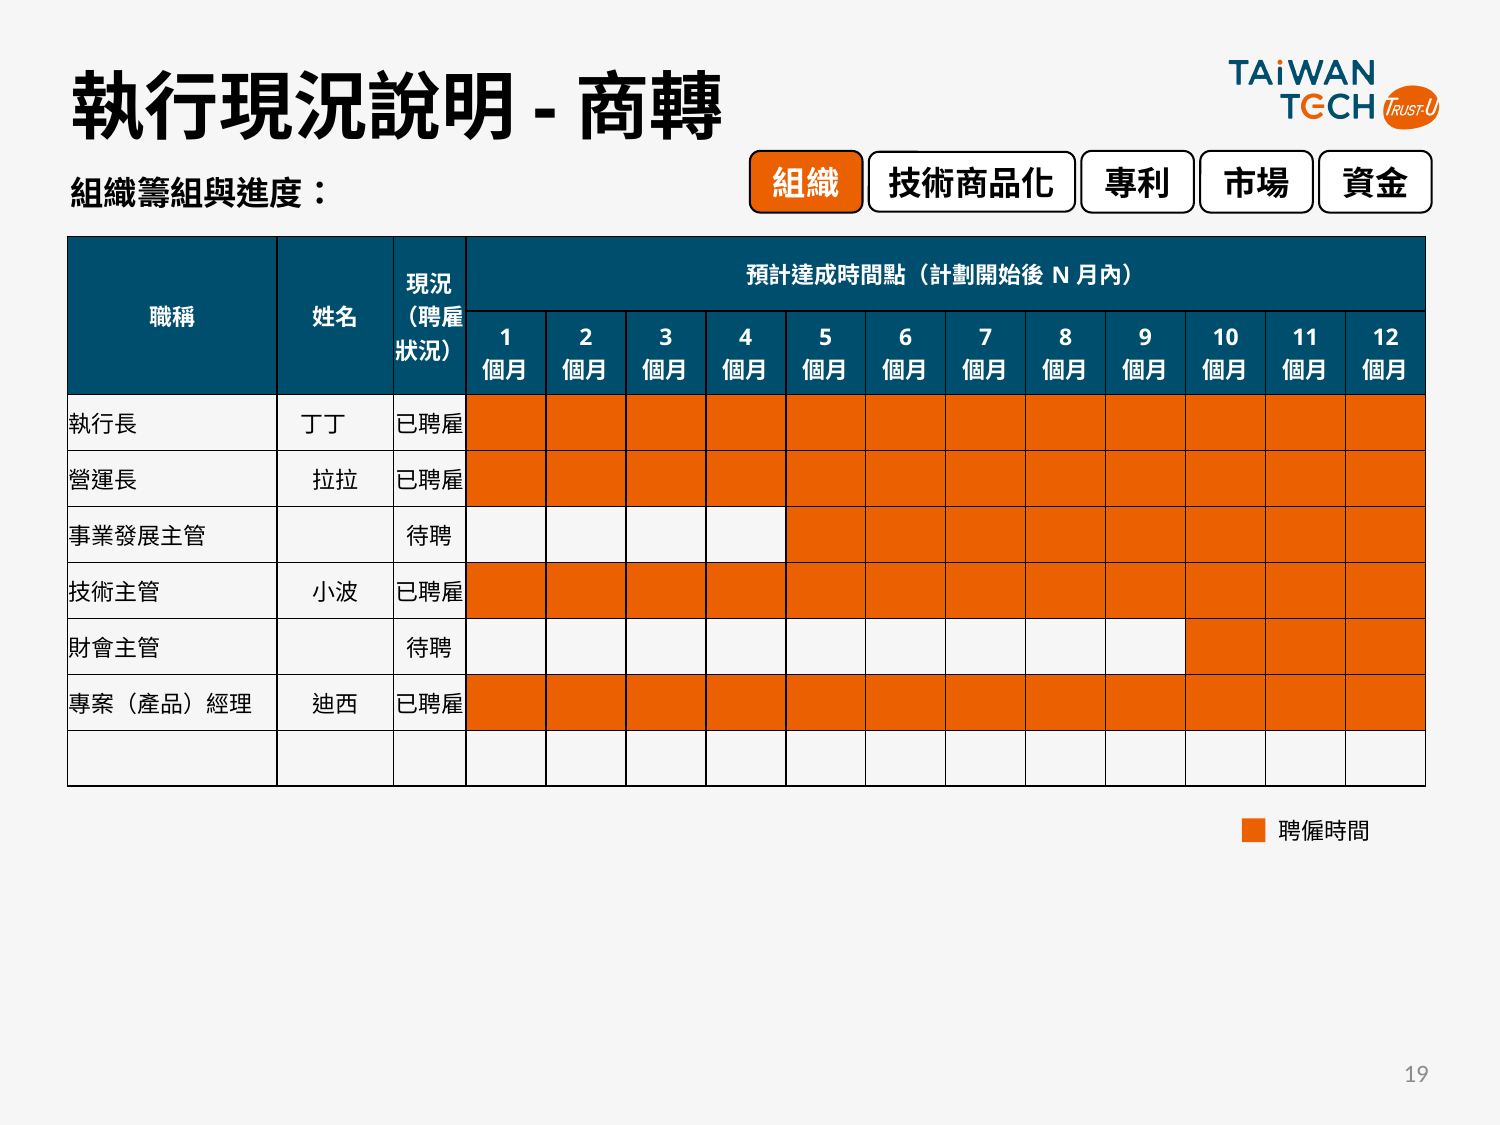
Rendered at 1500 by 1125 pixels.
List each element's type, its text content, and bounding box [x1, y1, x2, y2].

table_cell [866, 619, 945, 674]
table_cell [787, 507, 865, 562]
table_cell 3 個月 [627, 312, 705, 394]
table_cell [1186, 395, 1265, 450]
table_cell [1106, 619, 1185, 674]
table_cell [1026, 507, 1105, 562]
table_cell [1026, 563, 1105, 618]
table_cell [1106, 395, 1185, 450]
table_cell [467, 507, 545, 562]
table_cell [1346, 451, 1425, 506]
table_cell [467, 395, 545, 450]
text_box 市場 [1200, 150, 1313, 164]
table_cell [547, 731, 625, 785]
table_cell [946, 395, 1025, 450]
table_cell 5 個月 [787, 312, 865, 394]
table_cell [866, 675, 945, 730]
table_cell [707, 675, 785, 730]
table_cell [68, 731, 276, 785]
table_cell 迪西 [278, 675, 393, 730]
table_cell 技術主管 [68, 563, 276, 618]
slide_number <編號> [1106, 1042, 1445, 1103]
table_cell [547, 619, 625, 674]
table_cell 執行長 [68, 395, 276, 450]
table_cell [866, 507, 945, 562]
table_cell 10 個月 [1186, 312, 1265, 394]
table_cell [467, 619, 545, 674]
text_box 組織 [749, 150, 863, 164]
table_cell [946, 563, 1025, 618]
table_header 預計達成時間點（計劃開始後N月內） [467, 237, 1425, 310]
table_cell [467, 675, 545, 730]
table_cell [1266, 675, 1345, 730]
table_cell 已聘雇 [394, 451, 465, 506]
table_cell [946, 507, 1025, 562]
table_cell 拉拉 [278, 451, 393, 506]
table_cell [946, 451, 1025, 506]
table_cell [1266, 563, 1345, 618]
title 執行現況說明-商轉 [55, 33, 1444, 156]
table_cell [627, 675, 705, 730]
text_box 組織籌組與進度： [55, 164, 1476, 220]
table_cell 7 個月 [946, 312, 1025, 394]
table_cell 6 個月 [866, 312, 945, 394]
table_cell 小波 [278, 563, 393, 618]
table_cell [946, 731, 1025, 785]
table_cell [707, 619, 785, 674]
text_box 聘僱時間 [1263, 808, 1386, 852]
table_cell [866, 395, 945, 450]
table_cell [1266, 451, 1345, 506]
table_cell [1186, 619, 1265, 674]
table_cell [627, 619, 705, 674]
table_cell [627, 507, 705, 562]
table_cell [467, 451, 545, 506]
table_cell 待聘 [394, 619, 465, 674]
table_cell [1186, 507, 1265, 562]
text_box 專利 [1081, 150, 1194, 164]
table_cell [1266, 619, 1345, 674]
table_cell [1346, 563, 1425, 618]
table_cell [1266, 731, 1345, 785]
table_cell [946, 675, 1025, 730]
table_cell [278, 619, 393, 674]
table_cell [1266, 395, 1345, 450]
table_header 職稱 [68, 237, 276, 394]
table_cell 營運長 [68, 451, 276, 506]
table_cell [707, 507, 785, 562]
table_cell [707, 731, 785, 785]
table_cell [787, 451, 865, 506]
table_cell [787, 395, 865, 450]
table_cell [394, 731, 465, 785]
table_cell 已聘雇 [394, 675, 465, 730]
text_box 資金 [1319, 150, 1432, 164]
table_cell [627, 395, 705, 450]
table_cell [547, 563, 625, 618]
table_cell [1186, 675, 1265, 730]
table_cell 4 個月 [707, 312, 785, 394]
table_cell [866, 451, 945, 506]
table_cell [627, 451, 705, 506]
table_cell [787, 563, 865, 618]
table_cell [1106, 507, 1185, 562]
table_cell [946, 619, 1025, 674]
text_box 技術商品化 [868, 151, 1076, 164]
table_cell [707, 563, 785, 618]
table_cell [547, 675, 625, 730]
table_cell 11 個月 [1266, 312, 1345, 394]
table_cell 12 個月 [1346, 312, 1425, 394]
table_cell [1346, 731, 1425, 785]
table_header 現況 （聘雇狀況） [394, 237, 465, 394]
table_cell 2 個月 [547, 312, 625, 394]
table_cell [1106, 563, 1185, 618]
table_cell 已聘雇 [394, 395, 465, 450]
table_cell [1346, 395, 1425, 450]
table_cell 專案（產品）經理 [68, 675, 276, 730]
table_cell [1026, 731, 1105, 785]
table_cell [707, 395, 785, 450]
table_cell [787, 619, 865, 674]
table_cell [1026, 619, 1105, 674]
table_cell [627, 563, 705, 618]
table_cell 1 個月 [467, 312, 545, 394]
table_cell [1106, 451, 1185, 506]
table_cell [547, 507, 625, 562]
table_cell [278, 731, 393, 785]
table_cell [787, 731, 865, 785]
table_cell [1106, 675, 1185, 730]
table_cell 8 個月 [1026, 312, 1105, 394]
table_cell [1186, 451, 1265, 506]
table_cell [278, 507, 393, 562]
table_cell 丁丁 [278, 395, 393, 450]
table_cell 9 個月 [1106, 312, 1185, 394]
table_cell [1106, 731, 1185, 785]
table_cell [866, 563, 945, 618]
table_cell [547, 395, 625, 450]
text_box [1241, 818, 1266, 843]
table_cell [1186, 731, 1265, 785]
table_cell 待聘 [394, 507, 465, 562]
table_cell [467, 563, 545, 618]
table_cell [1026, 675, 1105, 730]
table_cell [1026, 395, 1105, 450]
table_cell 已聘雇 [394, 563, 465, 618]
table_cell 財會主管 [68, 619, 276, 674]
table_cell [1346, 619, 1425, 674]
table_cell 事業發展主管 [68, 507, 276, 562]
table_cell [467, 731, 545, 785]
table_cell [1026, 451, 1105, 506]
table_cell [1186, 563, 1265, 618]
table_cell [1266, 507, 1345, 562]
table_cell [1346, 507, 1425, 562]
table_header 姓名 [278, 237, 393, 394]
table_cell [627, 731, 705, 785]
table_cell [787, 675, 865, 730]
table_cell [707, 451, 785, 506]
table_cell [547, 451, 625, 506]
table_cell [1346, 675, 1425, 730]
table_cell [866, 731, 945, 785]
